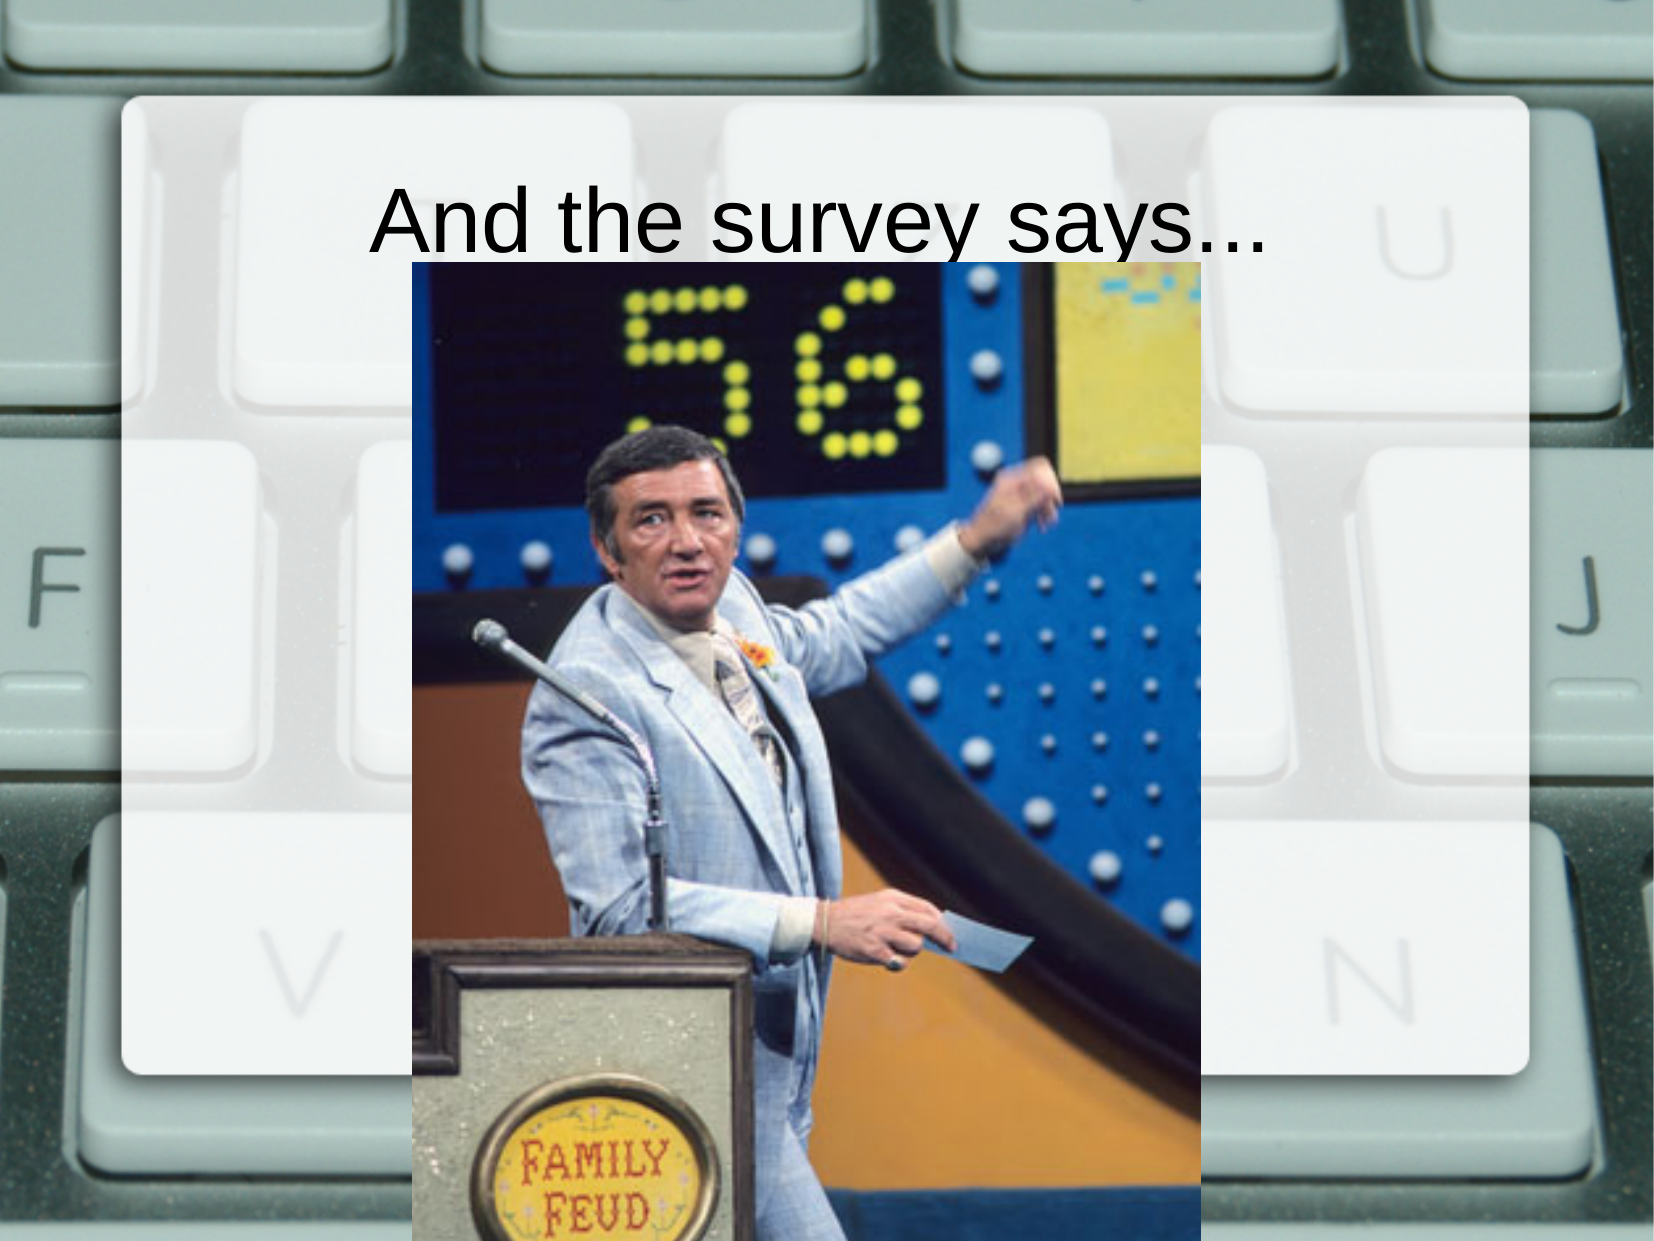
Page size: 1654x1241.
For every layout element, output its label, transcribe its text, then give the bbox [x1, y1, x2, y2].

picture [0, 0, 1654, 1241]
title And the survey says... [135, 125, 1506, 318]
